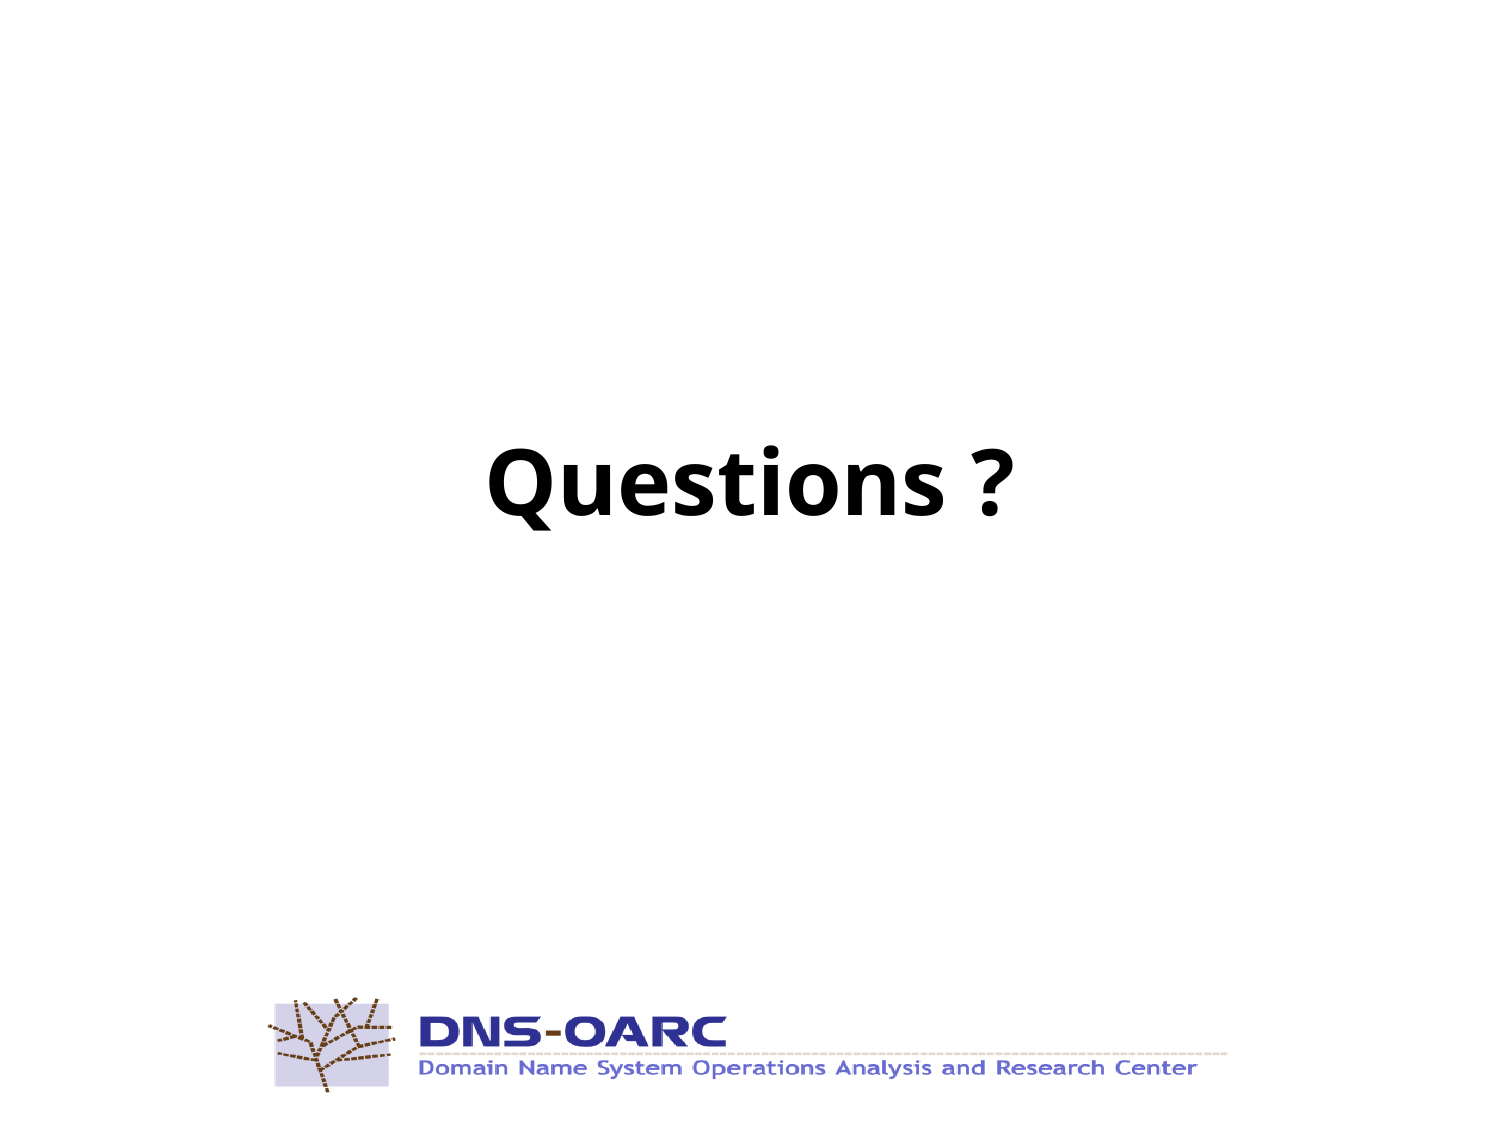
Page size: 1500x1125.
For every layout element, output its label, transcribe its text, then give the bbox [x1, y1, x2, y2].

picture [214, 991, 1259, 1099]
subtitle Questions ? [75, 44, 1425, 916]
